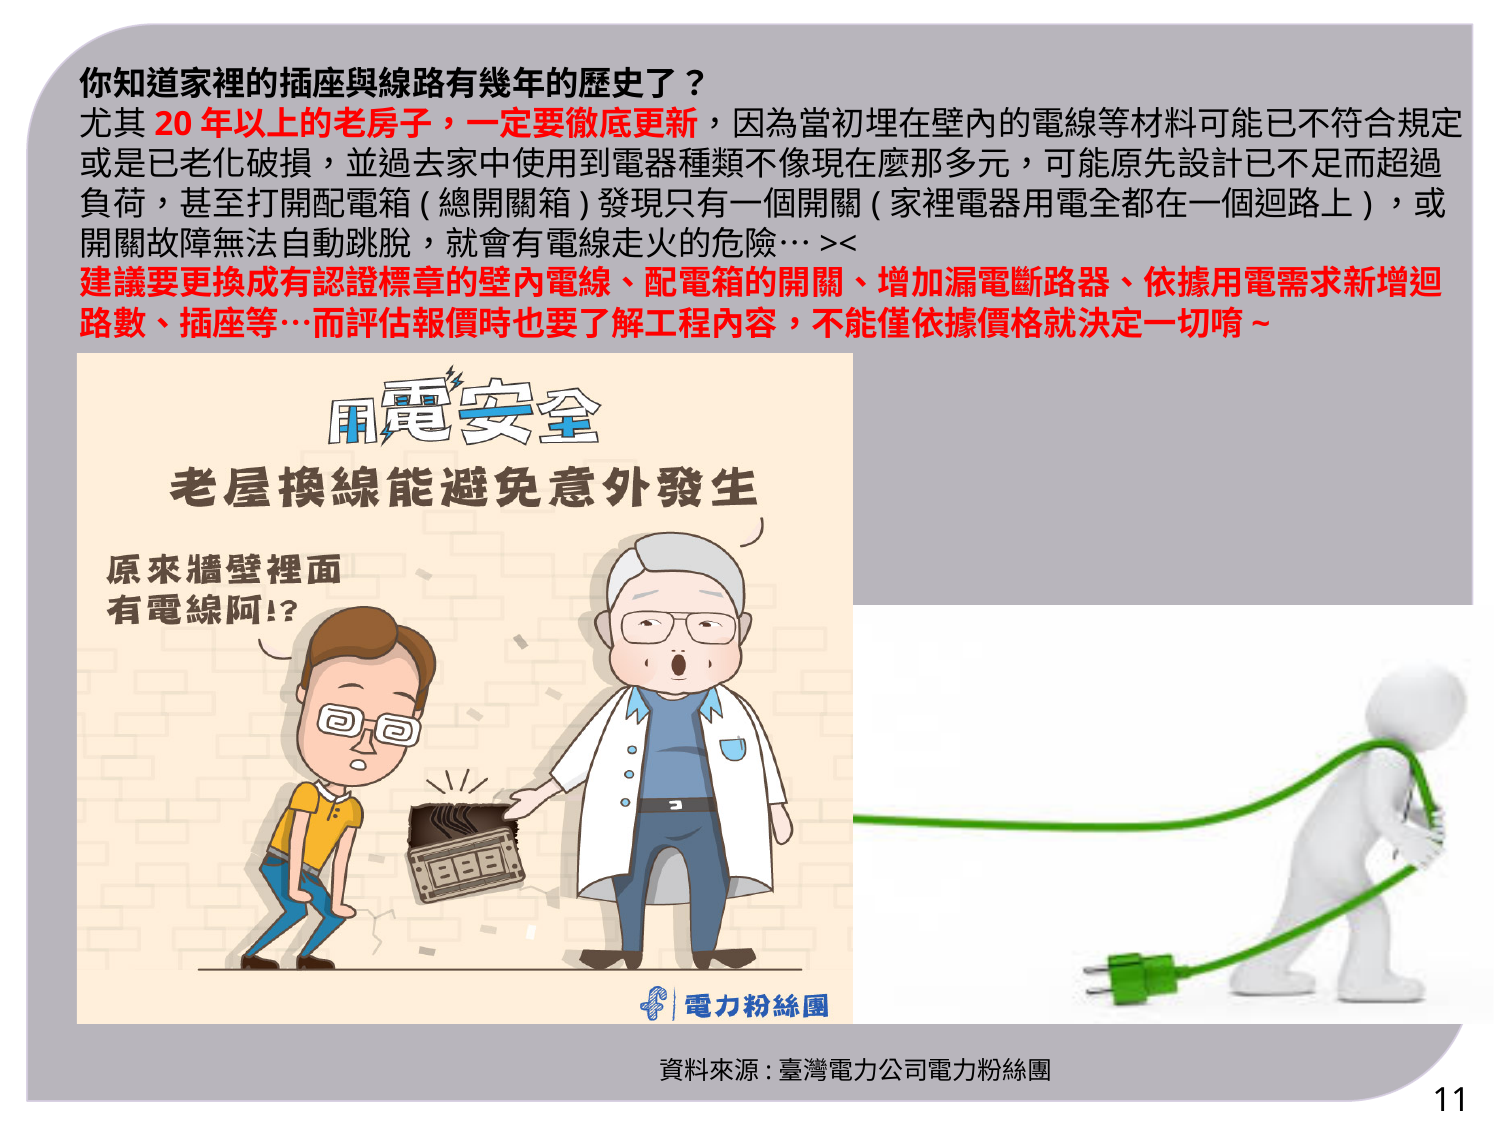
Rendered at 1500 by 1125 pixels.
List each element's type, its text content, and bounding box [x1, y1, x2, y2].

text_box [1417, 1070, 1494, 1114]
picture [76, 353, 1494, 1024]
text_box 資料來源:臺灣電力公司電力粉絲團 [645, 1047, 1068, 1092]
text_box 你知道家裡的插座與線路有幾年的歷史了？ 尤其20年以上的老房子，一定要徹底更新，因為當初埋在壁內的電線等材料可能已不符合規定或是已老化破損，並過去家中使用到電器種類不像現在麼那多元，可能原先設計已不足而超過負荷，甚至打開配電箱(總開關箱)發現只有一個開關(家裡電器用電全都在一個迴路上)，或開關故障無法自動跳脫，就會有電線走火的危險…>< 建議要更換成有認證標章的壁內電線、配電箱的開關、增加漏電斷路器、依據用電需求新增迴路數、插座等…而評估報價時也要了解工程內容，不能僅依據價格就決定一切唷~ [65, 55, 1482, 349]
